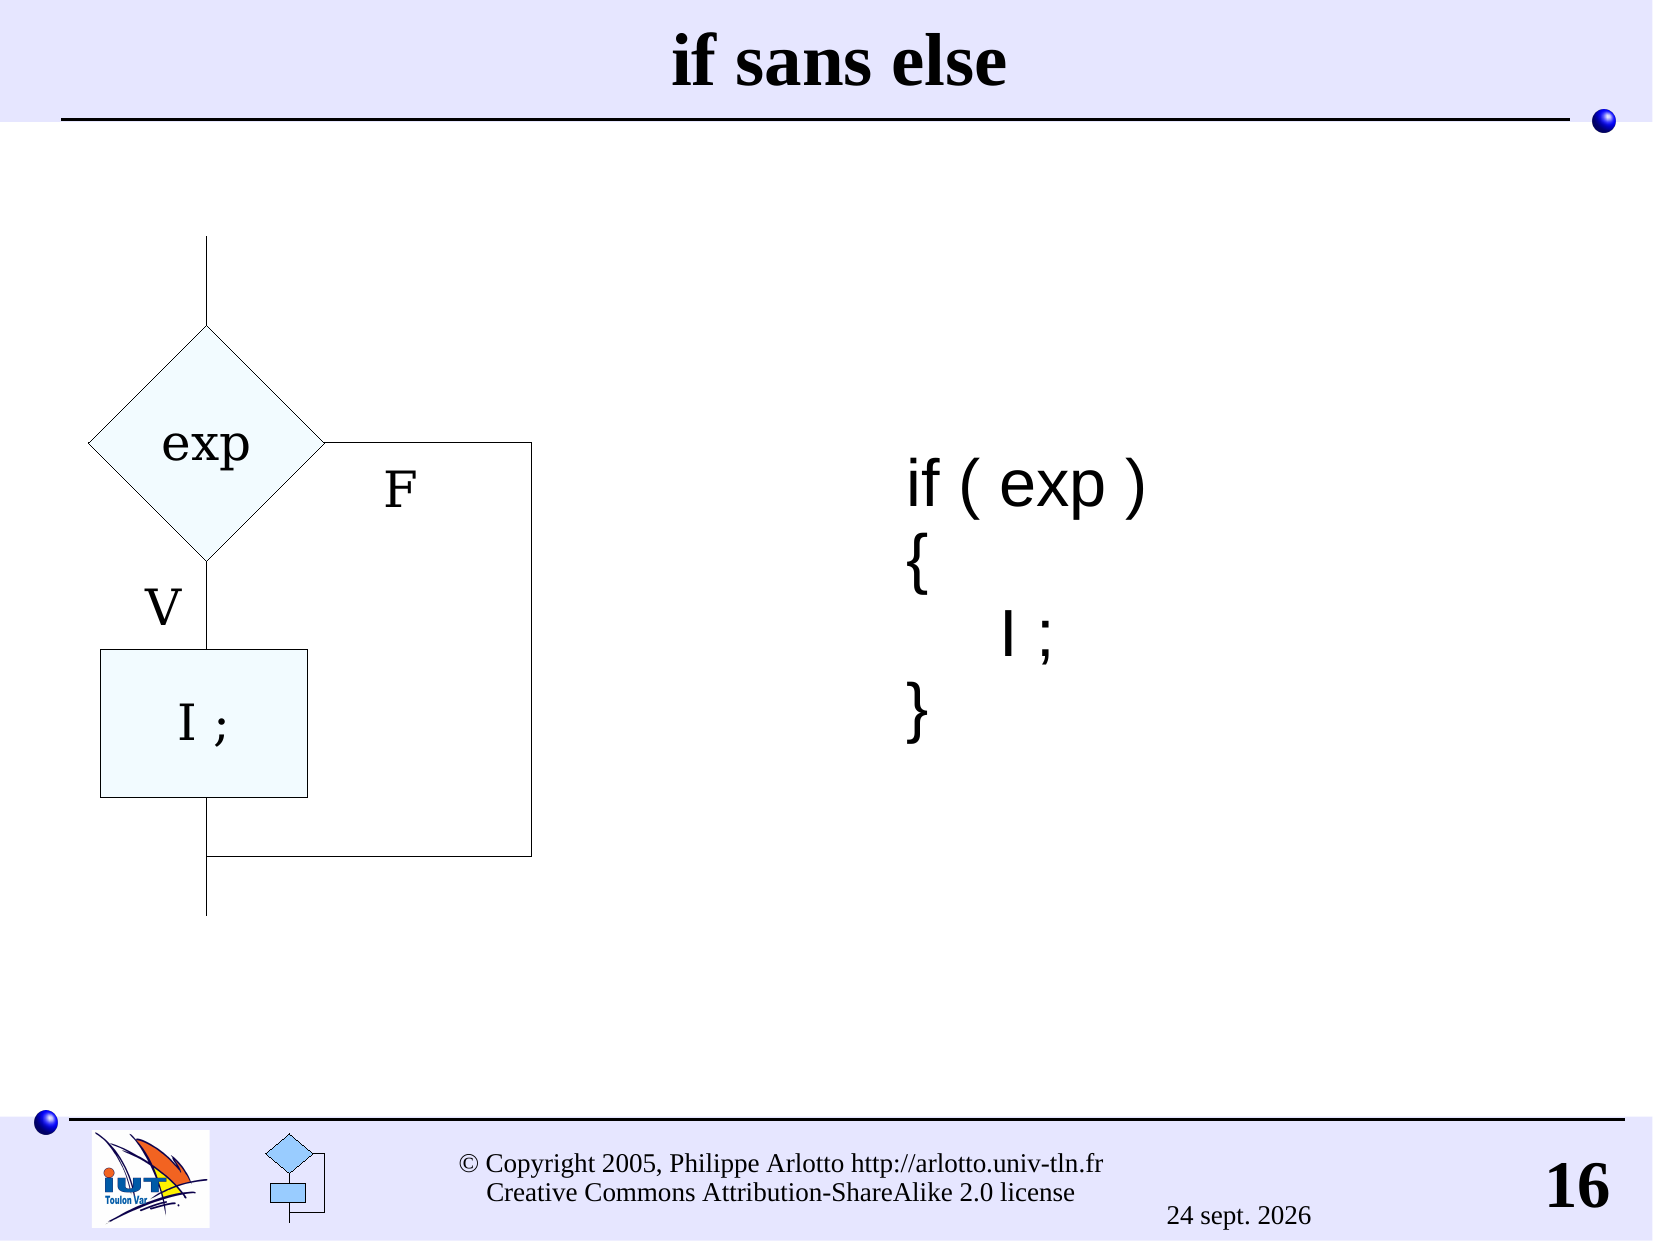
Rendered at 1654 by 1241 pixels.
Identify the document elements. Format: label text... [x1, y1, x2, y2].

text_box I ; [100, 649, 308, 798]
title if sans else [95, 11, 1585, 110]
text_box V [145, 578, 183, 638]
text_box exp [88, 325, 325, 561]
text_box F [383, 460, 419, 519]
text_box if ( exp ) { I ; } [906, 446, 1149, 746]
